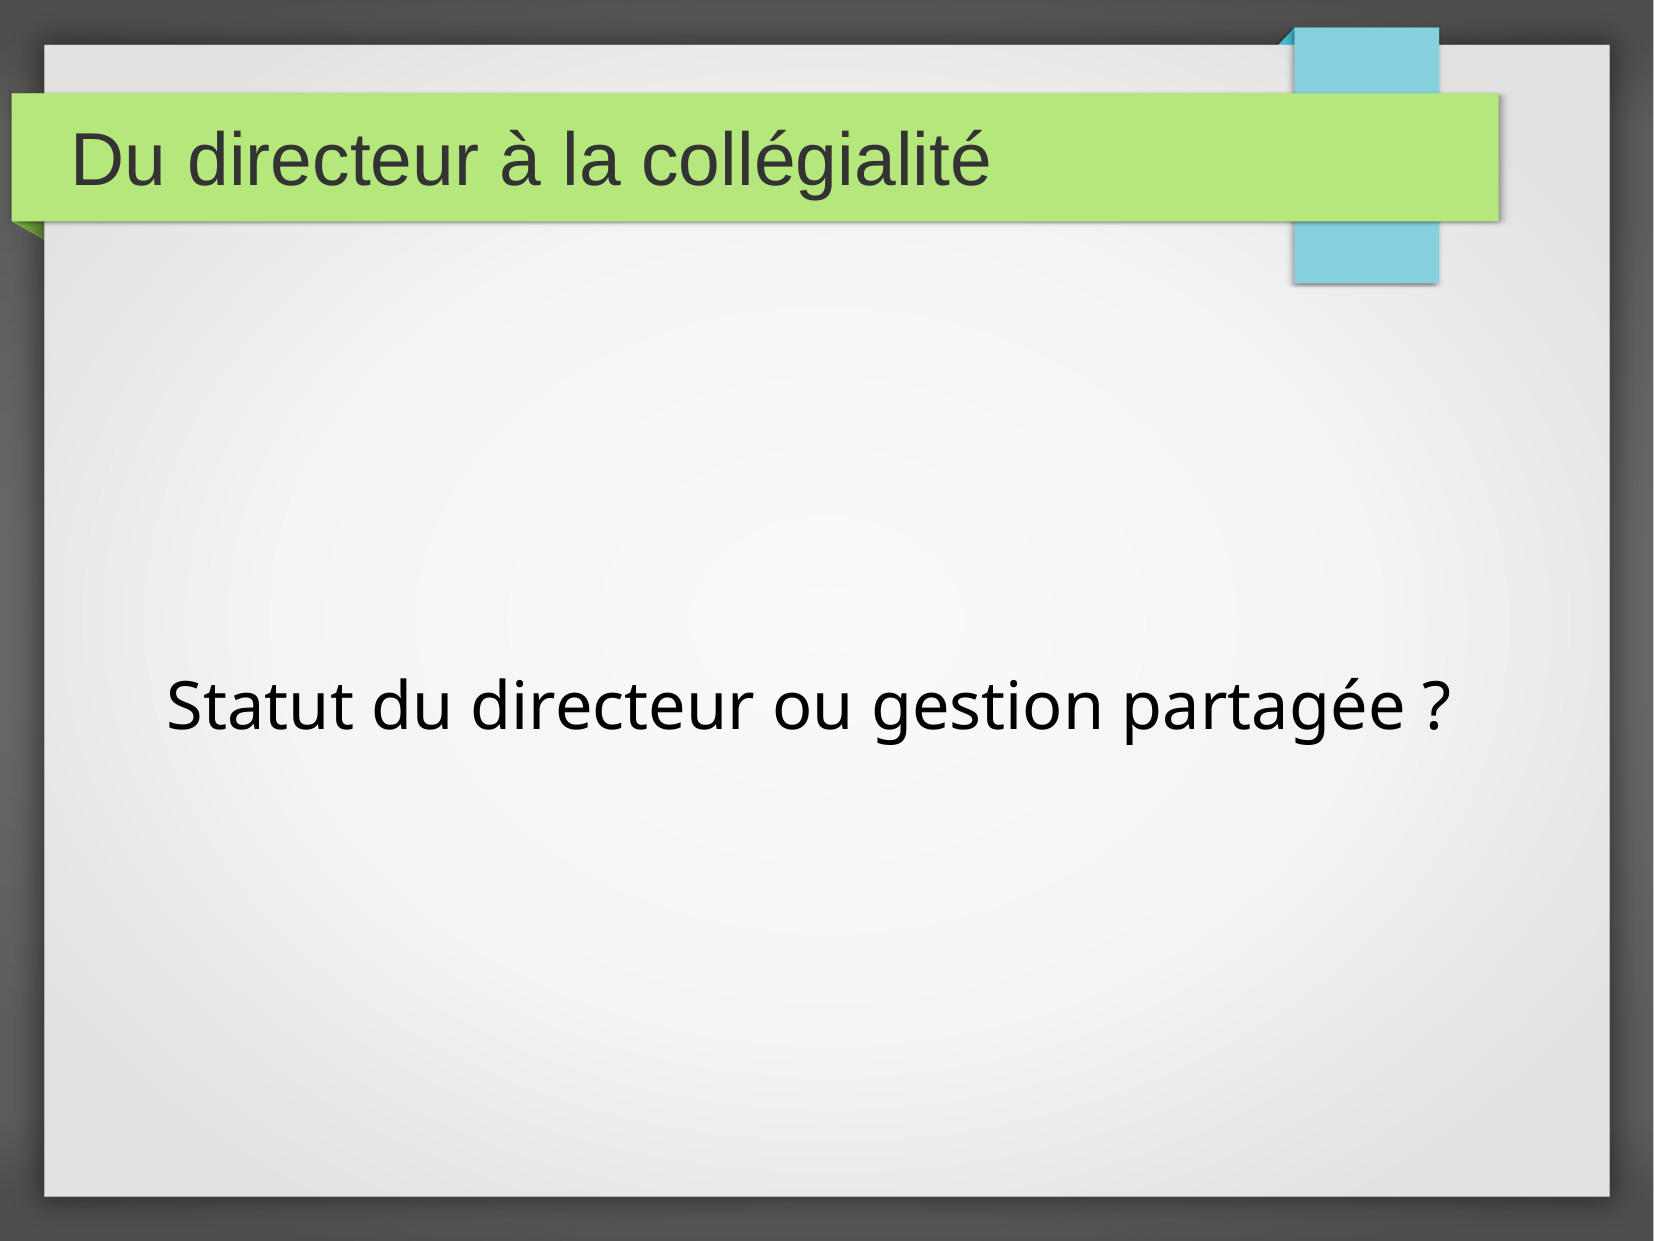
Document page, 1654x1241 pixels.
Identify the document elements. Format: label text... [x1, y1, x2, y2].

picture [0, 0, 1654, 1241]
title Du directeur à la collégialité [70, 106, 1229, 213]
subtitle Statut du directeur ou gestion partagée ? [82, 343, 1538, 1063]
